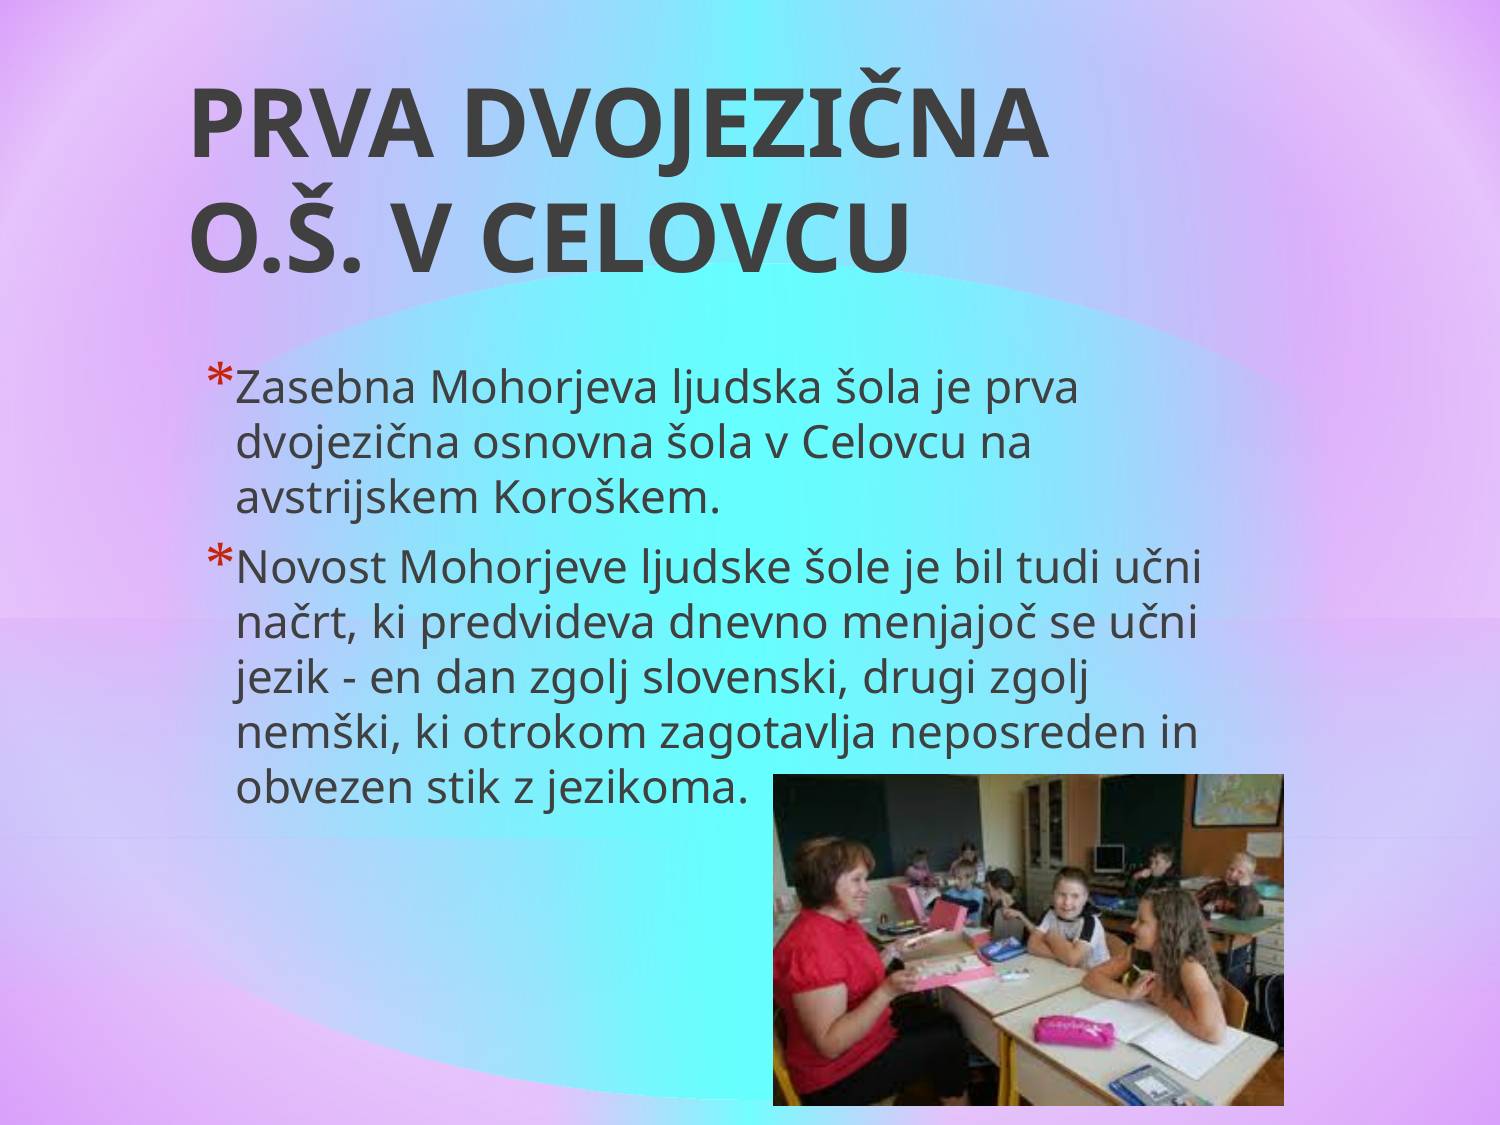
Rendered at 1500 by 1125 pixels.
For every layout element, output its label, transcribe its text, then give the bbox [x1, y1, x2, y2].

picture [773, 774, 1284, 1106]
list Zasebna Mohorjeva ljudska šola je prva dvojezična osnovna šola v Celovcu na avstrijskem Koroškem. Novost Mohorjeve ljudske šole je bil tudi učni načrt, ki predvideva dnevno menjajoč se učni jezik - en dan zgolj slovenski, drugi zgolj nemški, ki otrokom zagotavlja neposreden in obvezen stik z jezikoma. [183, 350, 1234, 823]
title PRVA DVOJEZIČNA O.Š. V CELOVCU [171, 54, 1240, 243]
